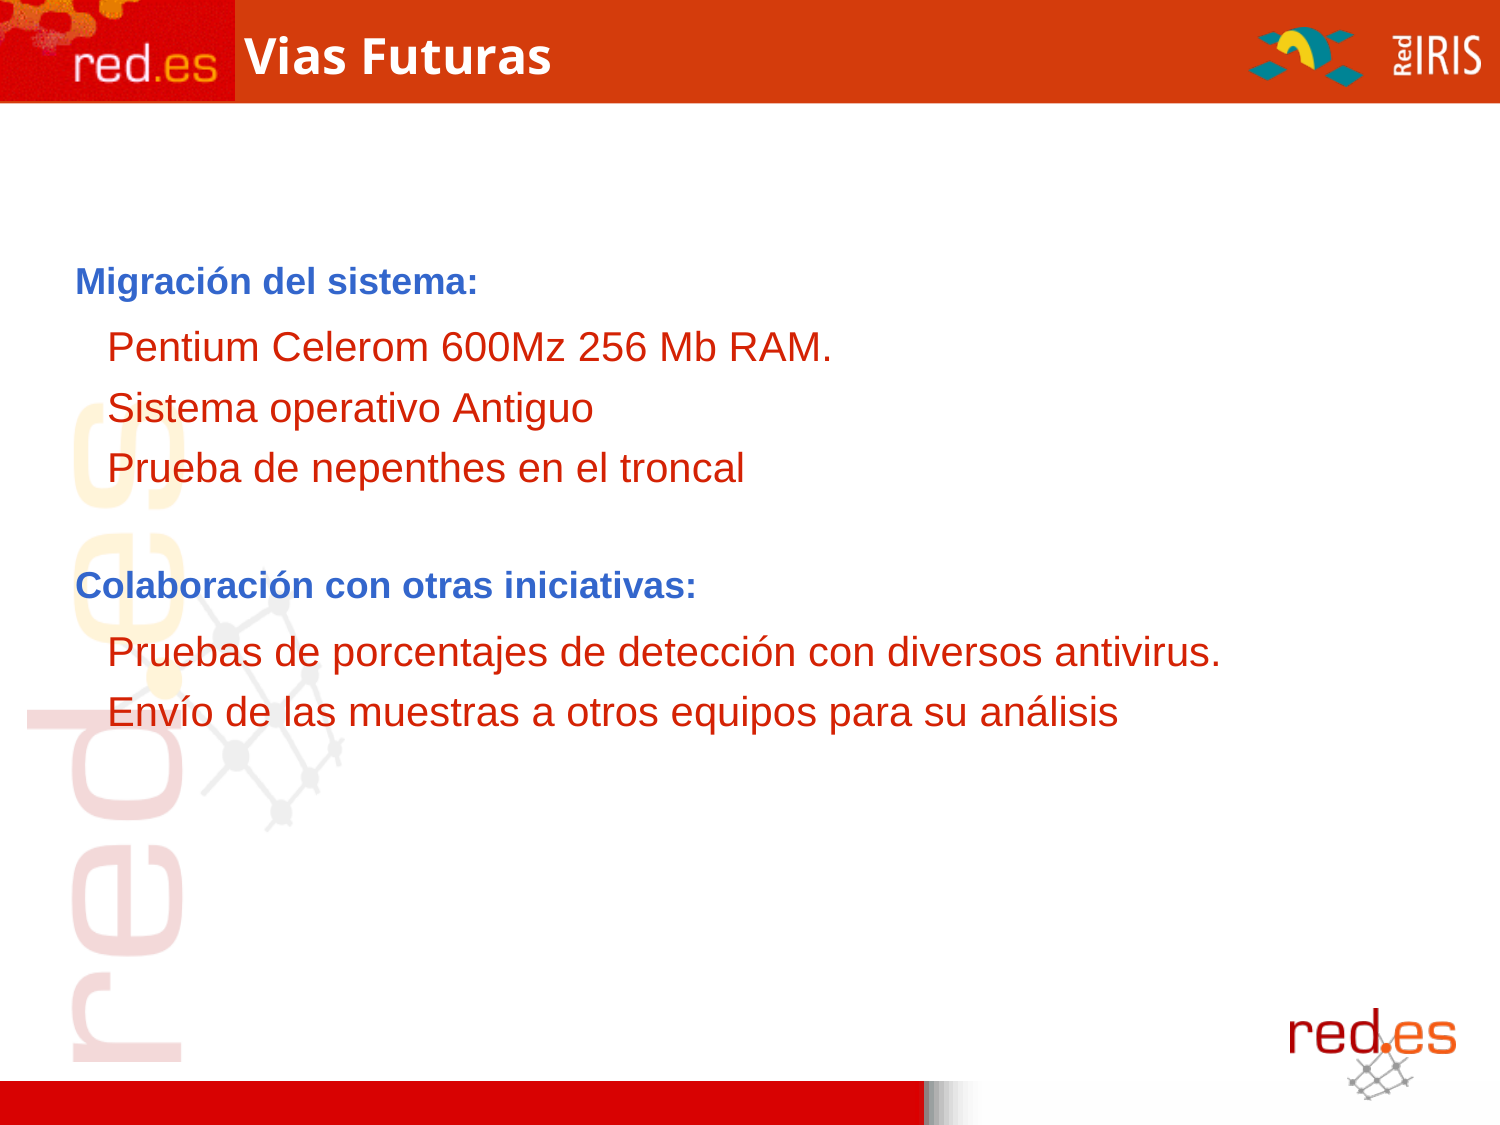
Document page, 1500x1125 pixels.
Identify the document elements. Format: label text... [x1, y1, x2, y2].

picture [0, 0, 235, 101]
picture [27, 400, 345, 1062]
picture [0, 1008, 1500, 1125]
picture [1412, 27, 1481, 87]
list Migración del sistema: Pentium Celerom 600Mz 256 Mb RAM. Sistema operativo Antiguo Prueba de nepenthes en el troncal Colaboración con otras iniciativas: Pruebas de porcentajes de detección con diversos antivirus. Envío de las muestras a otros equipos para su análisis [75, 262, 1426, 1006]
title Vias Futuras [244, 0, 1412, 121]
